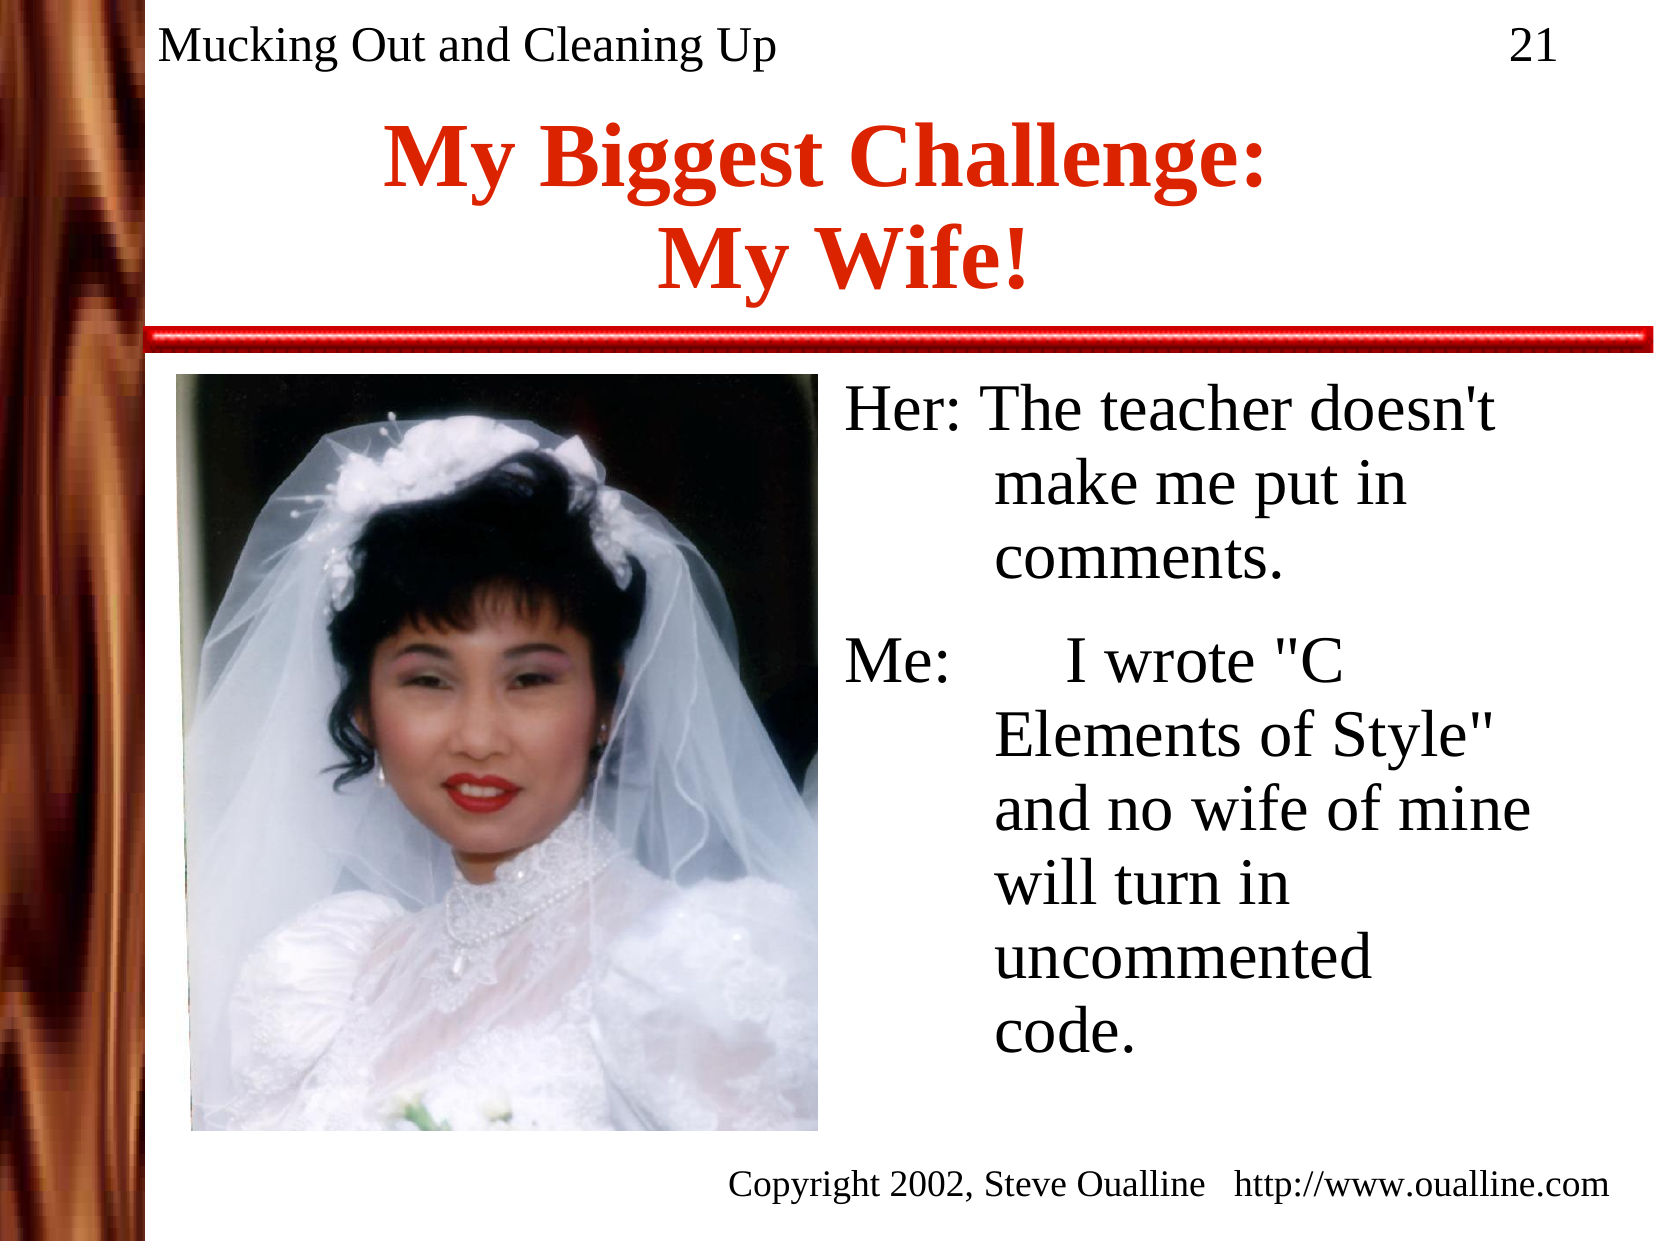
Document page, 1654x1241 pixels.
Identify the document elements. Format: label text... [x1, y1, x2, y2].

picture [176, 374, 818, 1131]
subtitle Her: The teacher doesn't make me put in comments. Me: I wrote "C Elements of Style" and no wife of mine will turn in uncommented code. [844, 370, 1534, 1202]
picture [0, 0, 1654, 1241]
title My Biggest Challenge: My Wife! [121, 100, 1534, 313]
